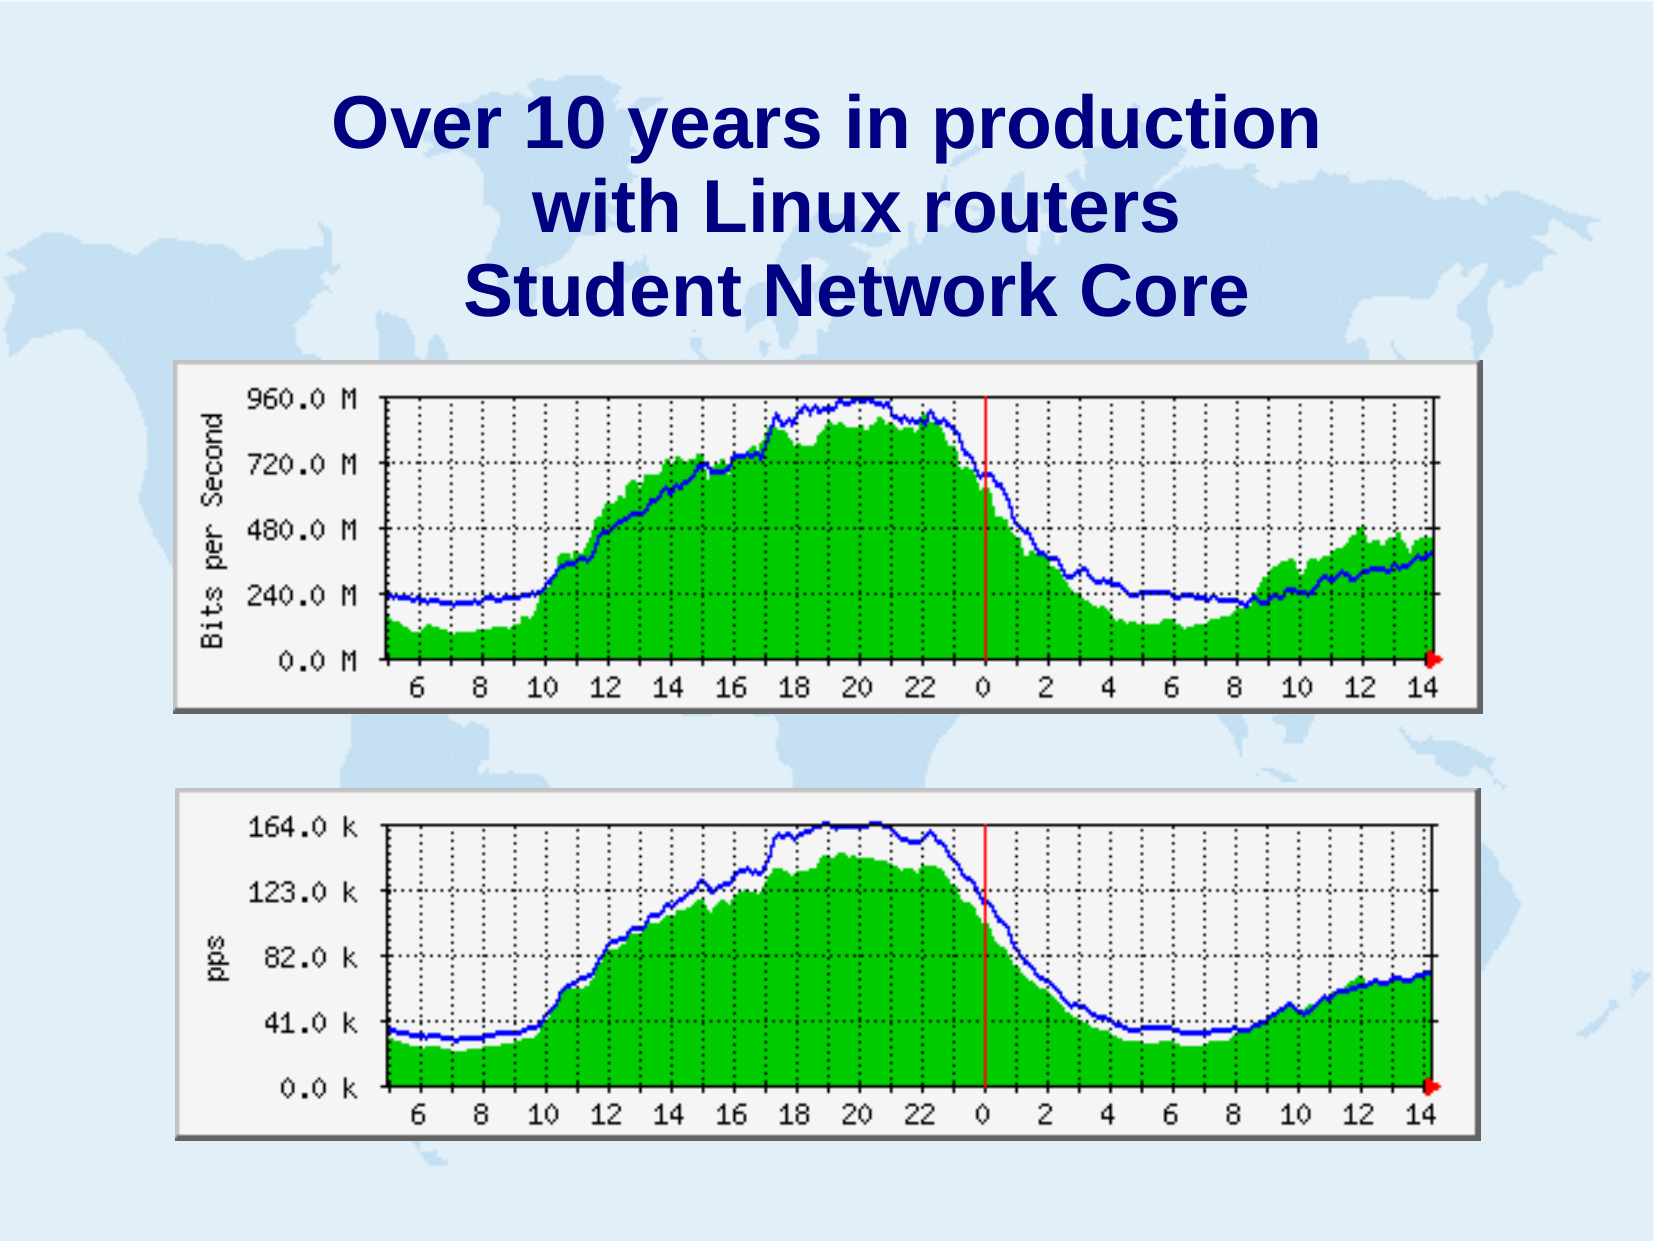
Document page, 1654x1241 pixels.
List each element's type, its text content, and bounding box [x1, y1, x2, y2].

title Over 10 years in production with Linux routers Student Network Core [121, 61, 1534, 352]
picture [0, 0, 1654, 1241]
